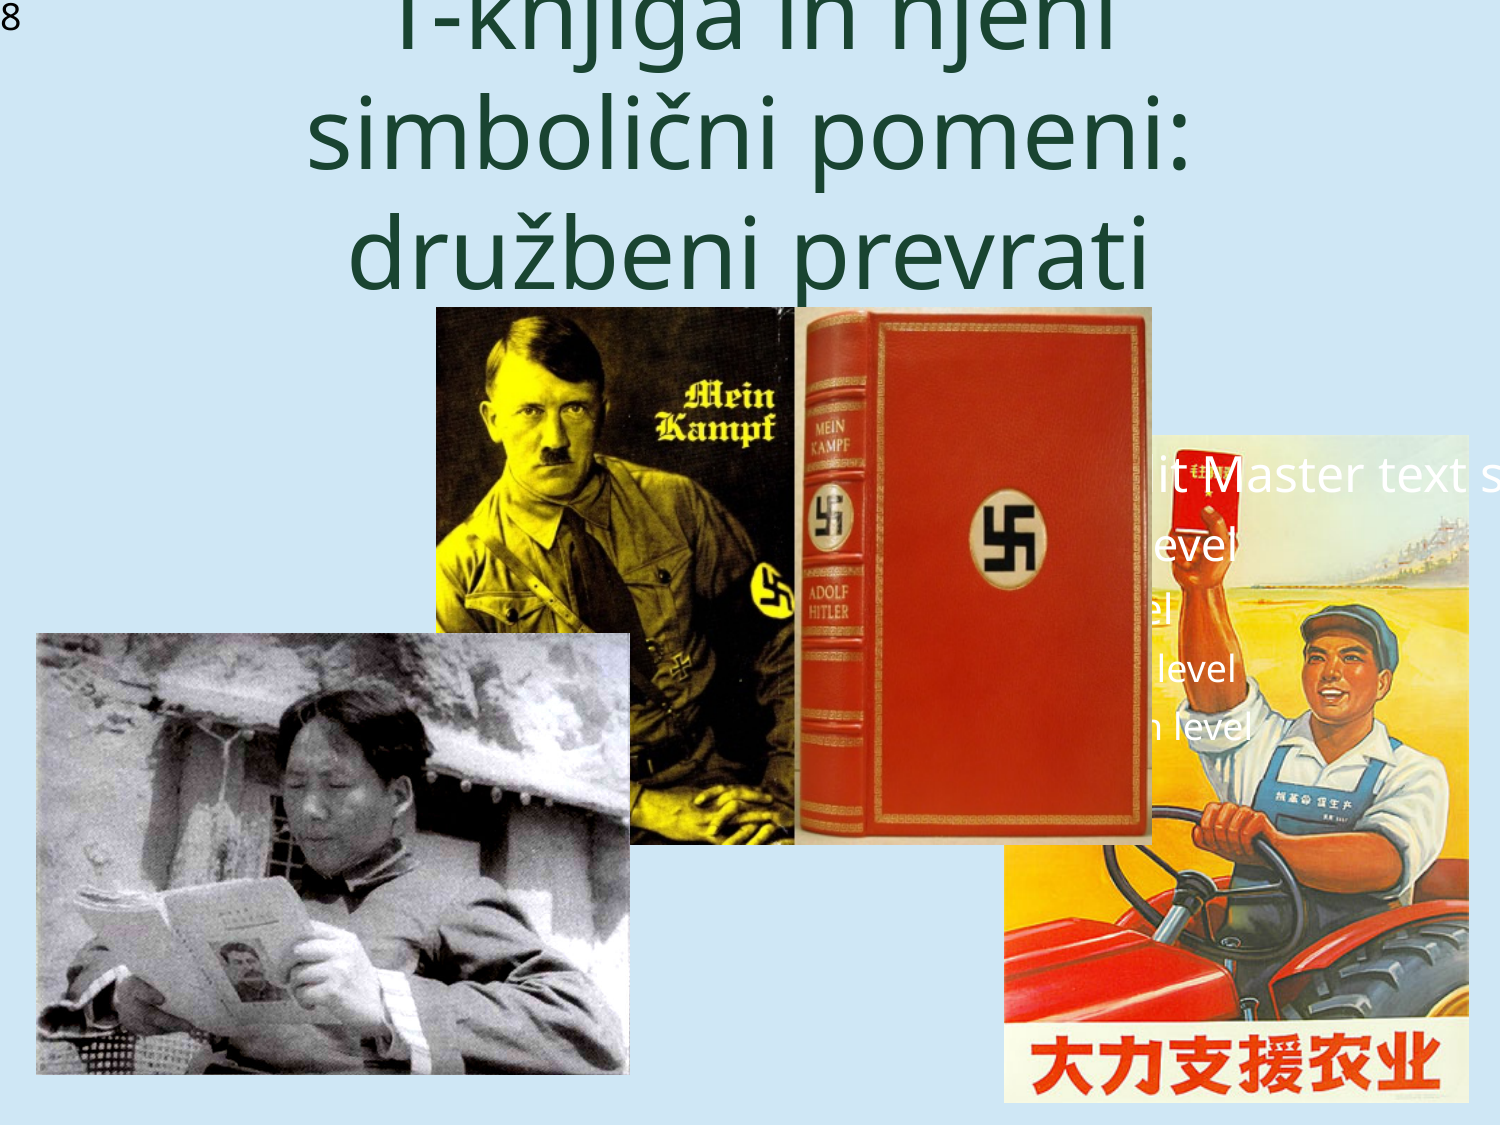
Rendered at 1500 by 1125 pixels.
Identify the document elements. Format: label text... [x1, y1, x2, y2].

title T-knjiga in njeni simbolični pomeni: družbeni prevrati [125, 12, 1375, 246]
picture [36, 307, 1500, 1103]
